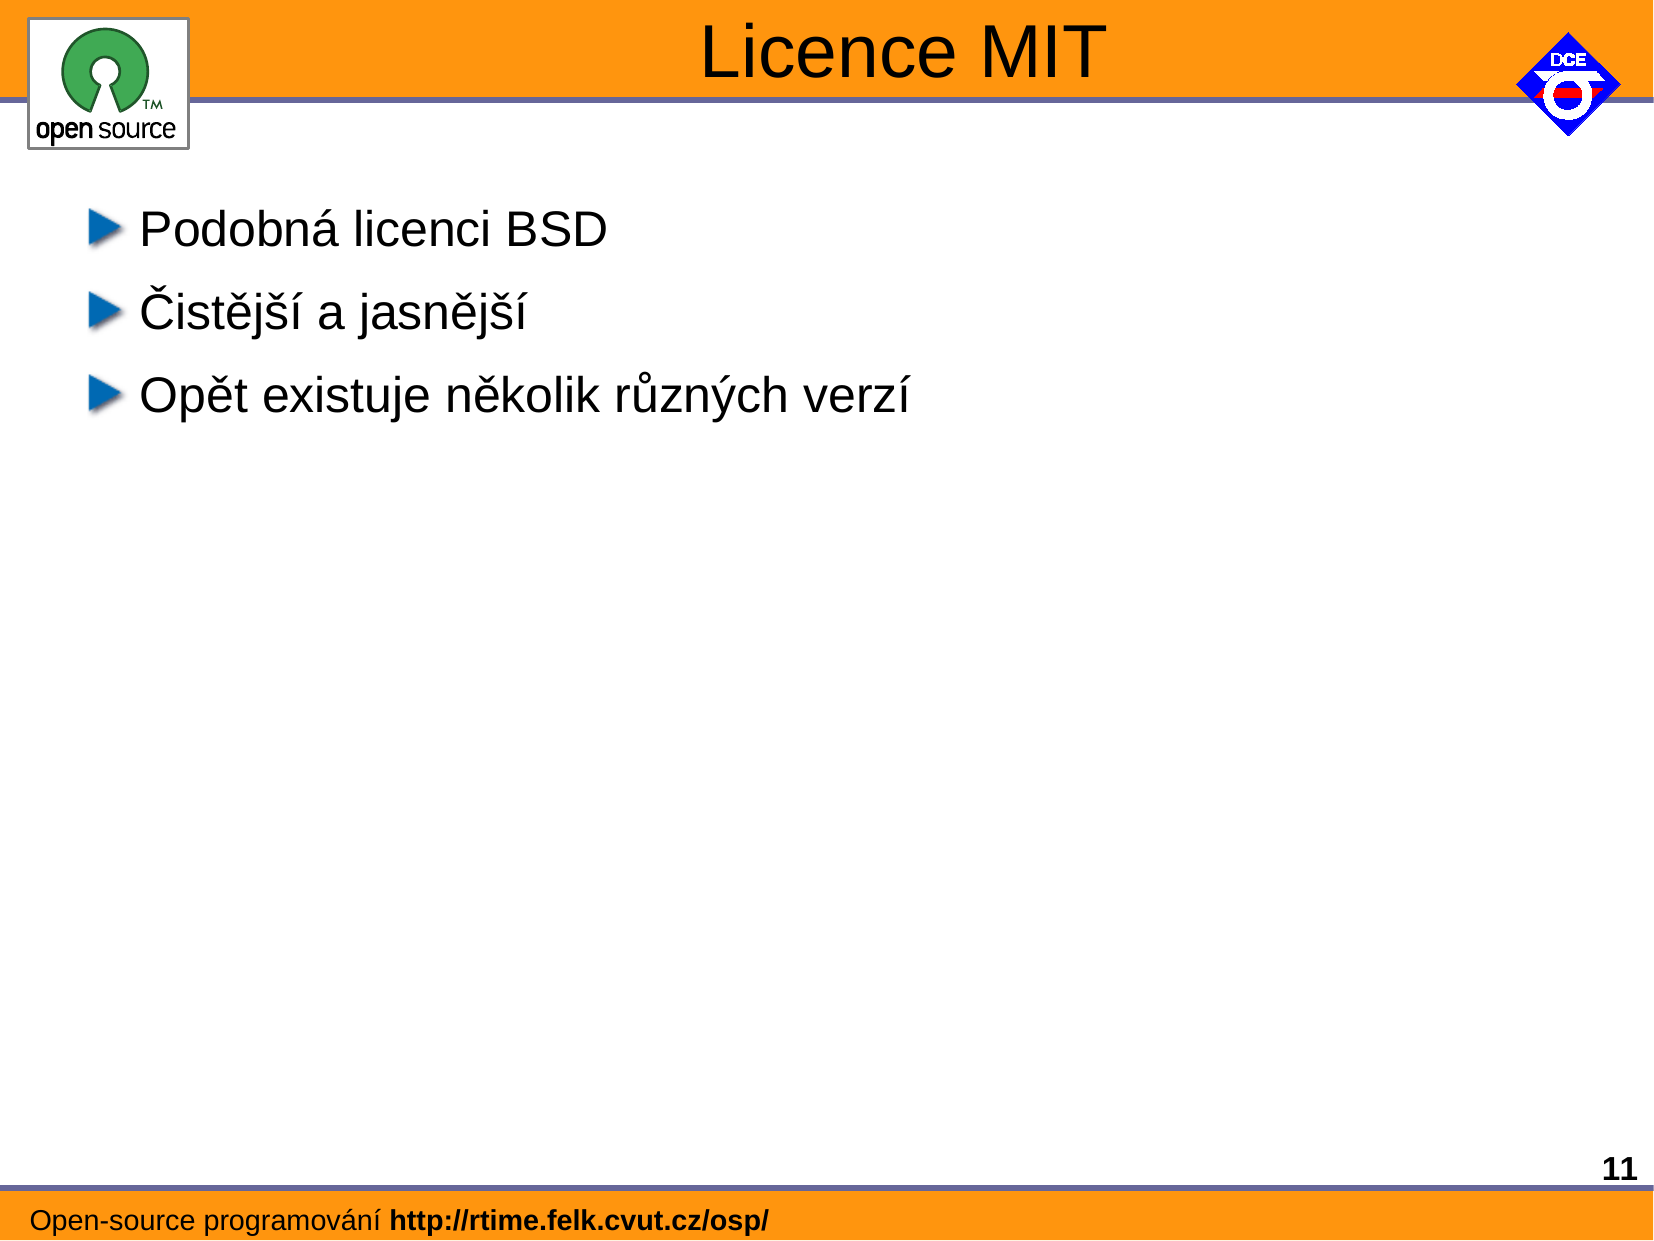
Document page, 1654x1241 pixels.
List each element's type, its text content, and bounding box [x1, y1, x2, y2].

list Podobná licenci BSD Čistější a jasnější Opět existuje několik různých verzí [68, 201, 1592, 1106]
title Licence MIT [178, 4, 1631, 98]
